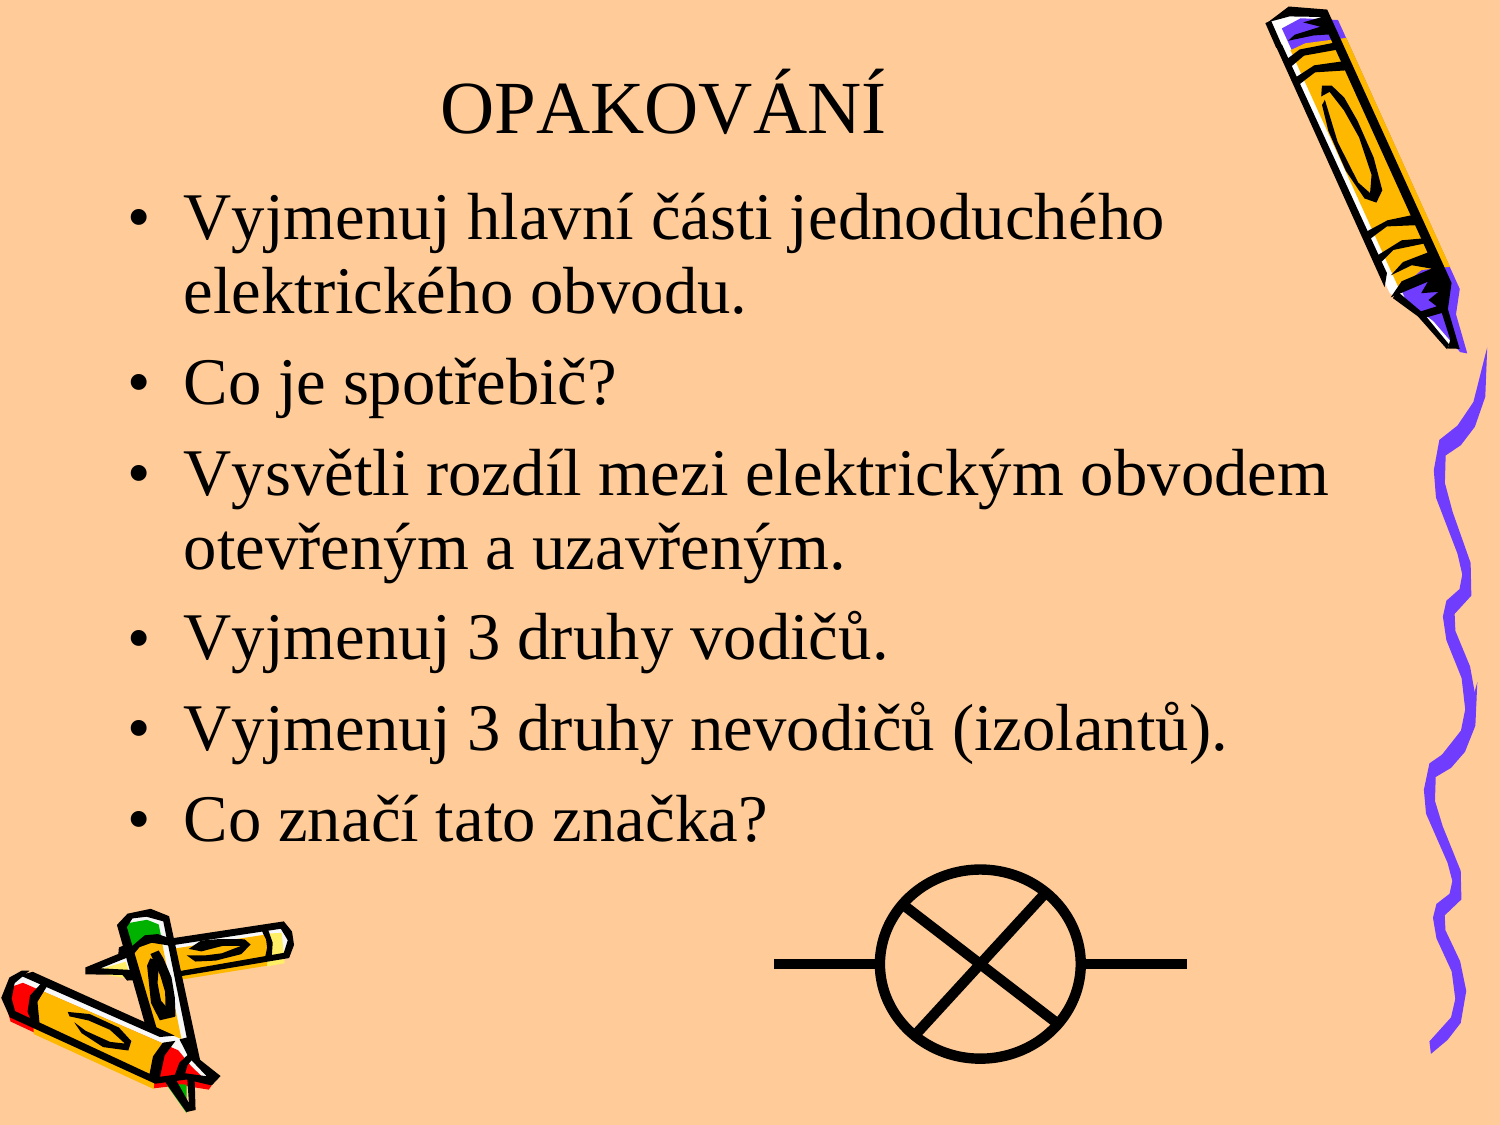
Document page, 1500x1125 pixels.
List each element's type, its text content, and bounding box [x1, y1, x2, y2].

text_box [880, 869, 1081, 1059]
title OPAKOVÁNÍ [100, 52, 1228, 158]
list Vyjmenuj hlavní části jednoduchého elektrického obvodu. Co je spotřebič? Vysvětli rozdíl mezi elektrickým obvodem otevřeným a uzavřeným. Vyjmenuj 3 druhy vodičů. Vyjmenuj 3 druhy nevodičů (izolantů). Co značí tato značka? [112, 172, 1375, 1104]
